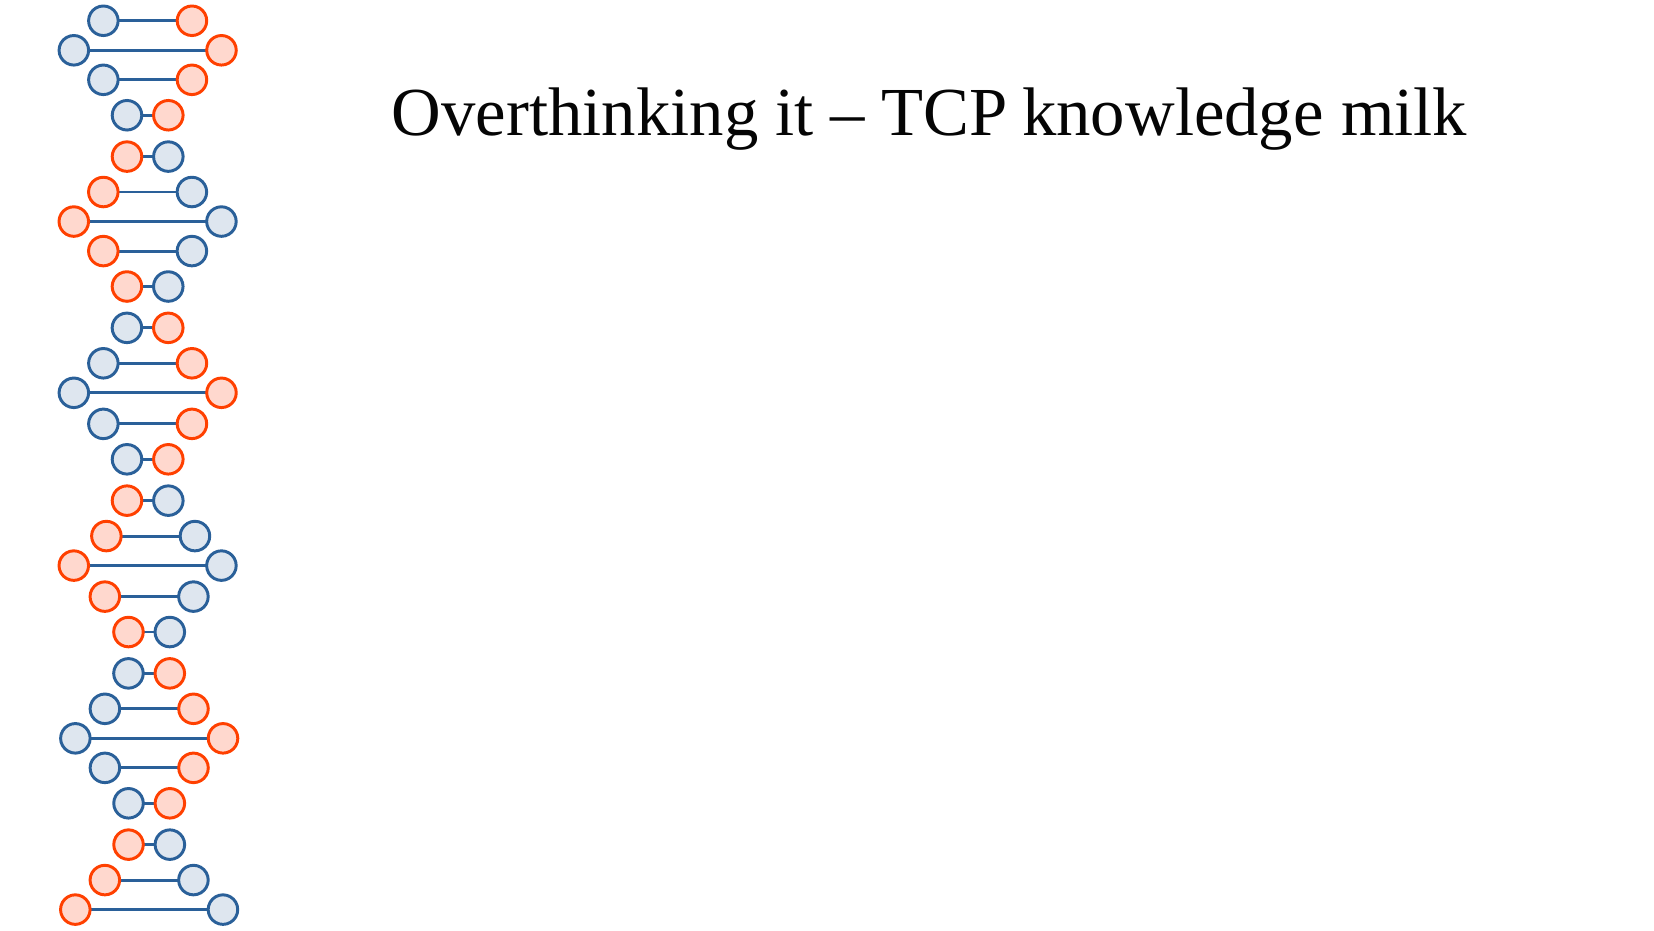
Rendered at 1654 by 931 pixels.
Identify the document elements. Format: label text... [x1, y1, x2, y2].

title Overthinking it – TCP knowledge milk [265, 35, 1595, 189]
